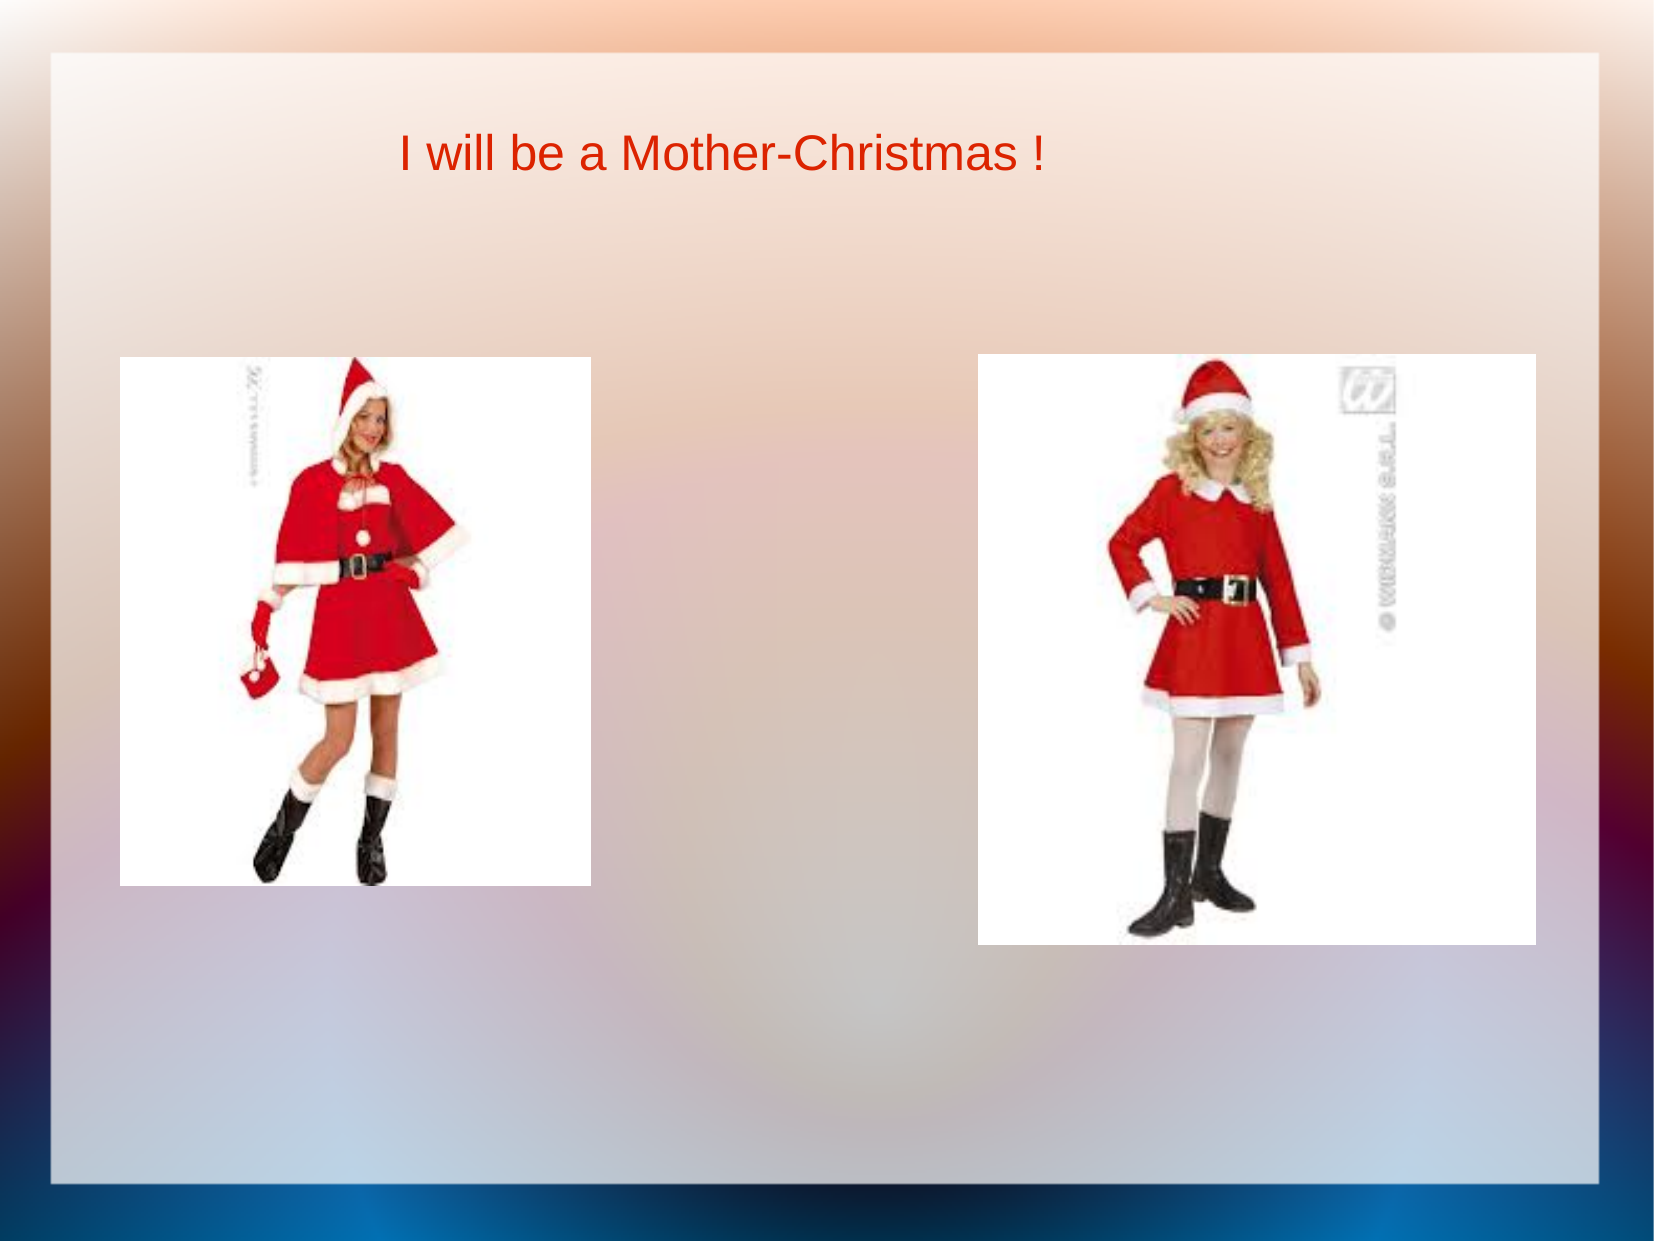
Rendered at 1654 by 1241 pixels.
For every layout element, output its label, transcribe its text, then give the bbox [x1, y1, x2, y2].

text_box I will be a Mother-Christmas ! [383, 118, 1595, 217]
picture [0, 0, 1654, 1241]
